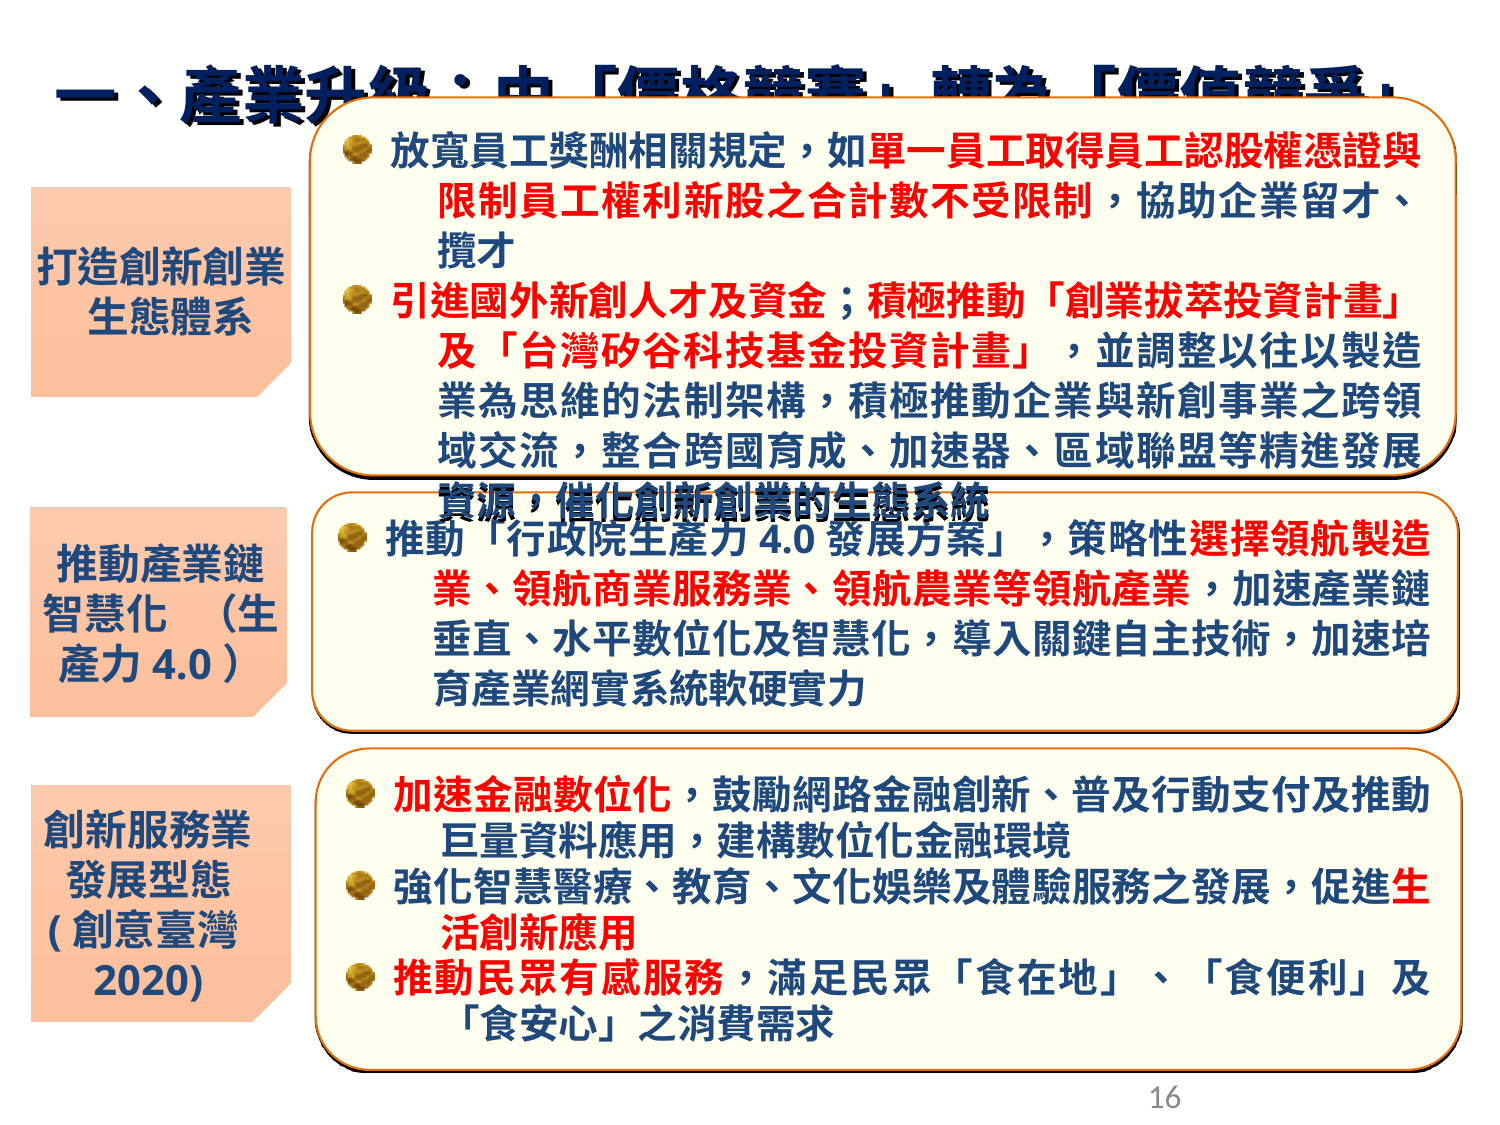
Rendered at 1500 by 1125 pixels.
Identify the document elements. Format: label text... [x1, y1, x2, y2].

text_box 打造創新創業 生態體系 [18, 233, 305, 348]
text_box 推動「行政院生產力4.0發展方案」，策略性選擇領航製造業、領航商業服務業、領航農業等領航產業，加速產業鏈垂直、水平數位化及智慧化，導入關鍵自主技術，加速培育產業網實系統軟硬實力 [312, 492, 1458, 731]
text_box [30, 507, 288, 530]
text_box 加速金融數位化，鼓勵網路金融創新、普及行動支付及推動巨量資料應用，建構數位化金融環境 強化智慧醫療、教育、文化娛樂及體驗服務之發展，促進生活創新應用 推動民眾有感服務，滿足民眾「食在地」、「食便利」及「食安心」之消費需求 [315, 748, 1462, 1070]
text_box 創新服務業 發展型態 (創意臺灣2020) [1, 777, 296, 1030]
text_box 一、產業升級：由「價格競賽」轉為「價值競爭」(1/2) [0, 48, 1500, 156]
text_box [31, 187, 292, 233]
text_box [30, 695, 275, 718]
text_box 16 [1132, 1065, 1483, 1125]
text_box [31, 348, 292, 398]
text_box 放寬員工獎酬相關規定，如單一員工取得員工認股權憑證與限制員工權利新股之合計數不受限制，協助企業留才、攬才 引進國外新創人才及資金；積極推動「創業拔萃投資計畫」及「台灣矽谷科技基金投資計畫」，並調整以往以製造業為思維的法制架構，積極推動企業與新創事業之跨領域交流，整合跨國育成、加速器、區域聯盟等精進發展資源，催化創新創業的生態系統 [310, 97, 1456, 476]
text_box 推動產業鏈 智慧化 （生產力4.0） [27, 530, 295, 695]
